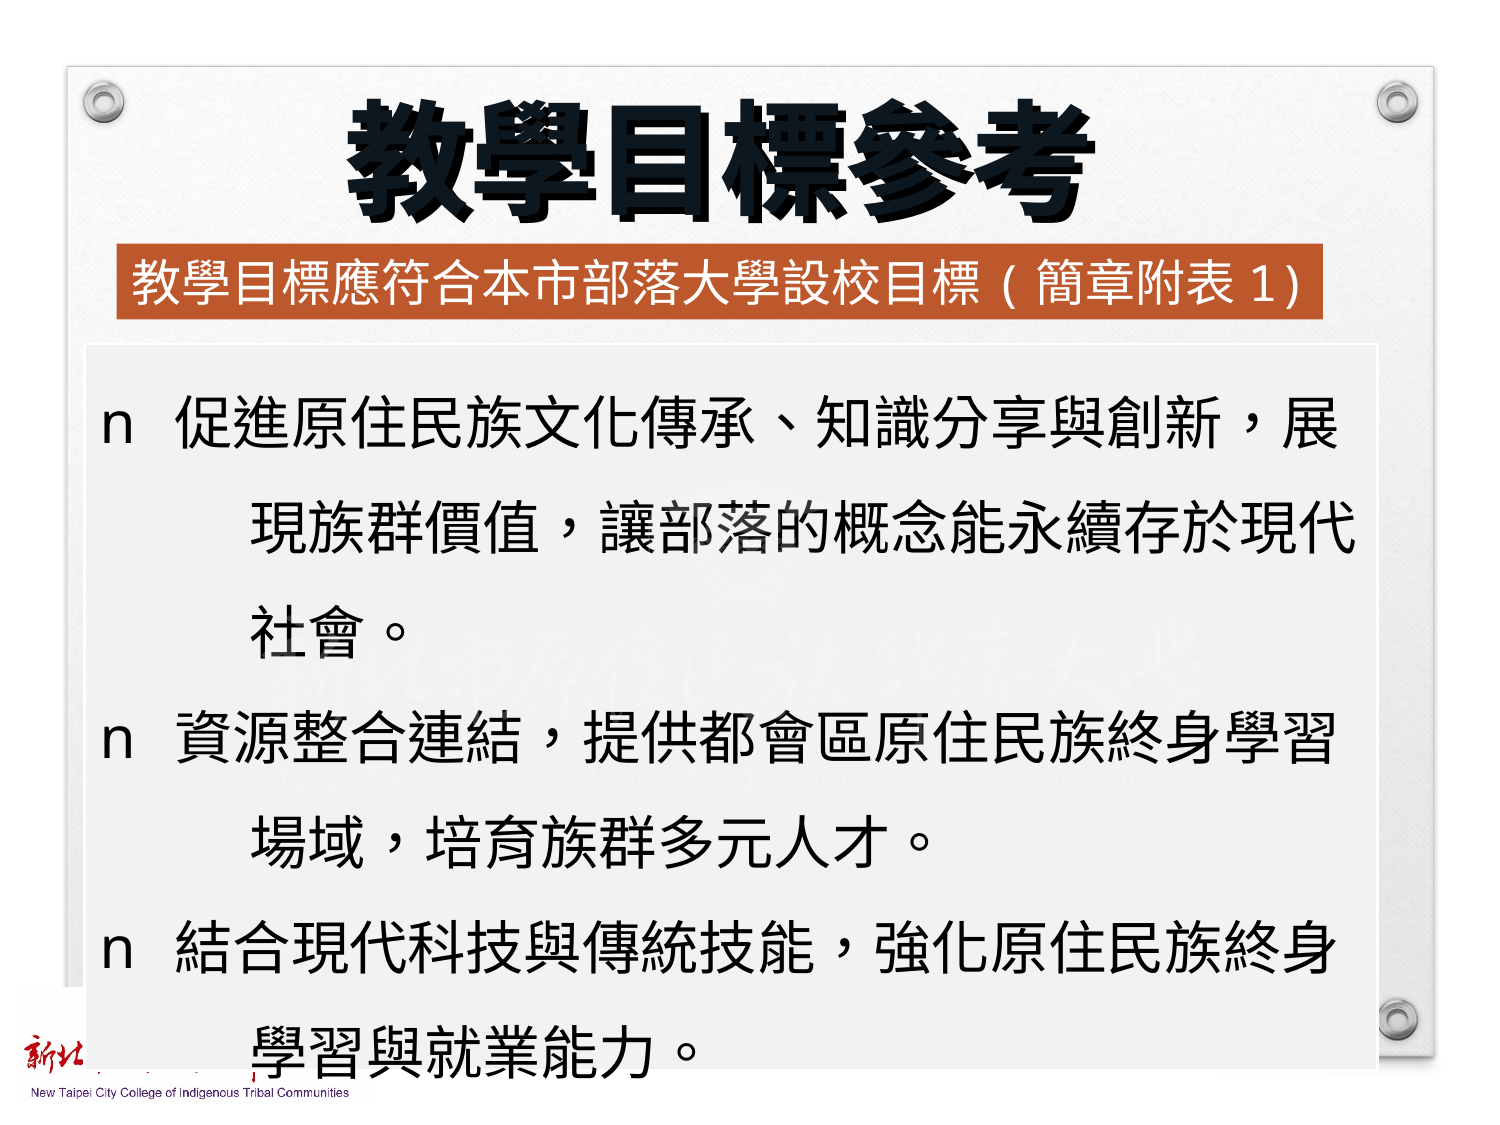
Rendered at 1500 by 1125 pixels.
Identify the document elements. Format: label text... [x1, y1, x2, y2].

text_box 教學目標應符合本市部落大學設校目標(簡章附表1) [136, 243, 1303, 320]
text_box 促進原住民族文化傳承、知識分享與創新，展現族群價值，讓部落的概念能永續存於現代社會。 資源整合連結，提供都會區原住民族終身學習場域，培育族群多元人才。 結合現代科技與傳統技能，強化原住民族終身學習與就業能力。 [85, 344, 1377, 1070]
picture [242, 479, 1258, 810]
text_box 教學目標參考 [279, 101, 1160, 219]
